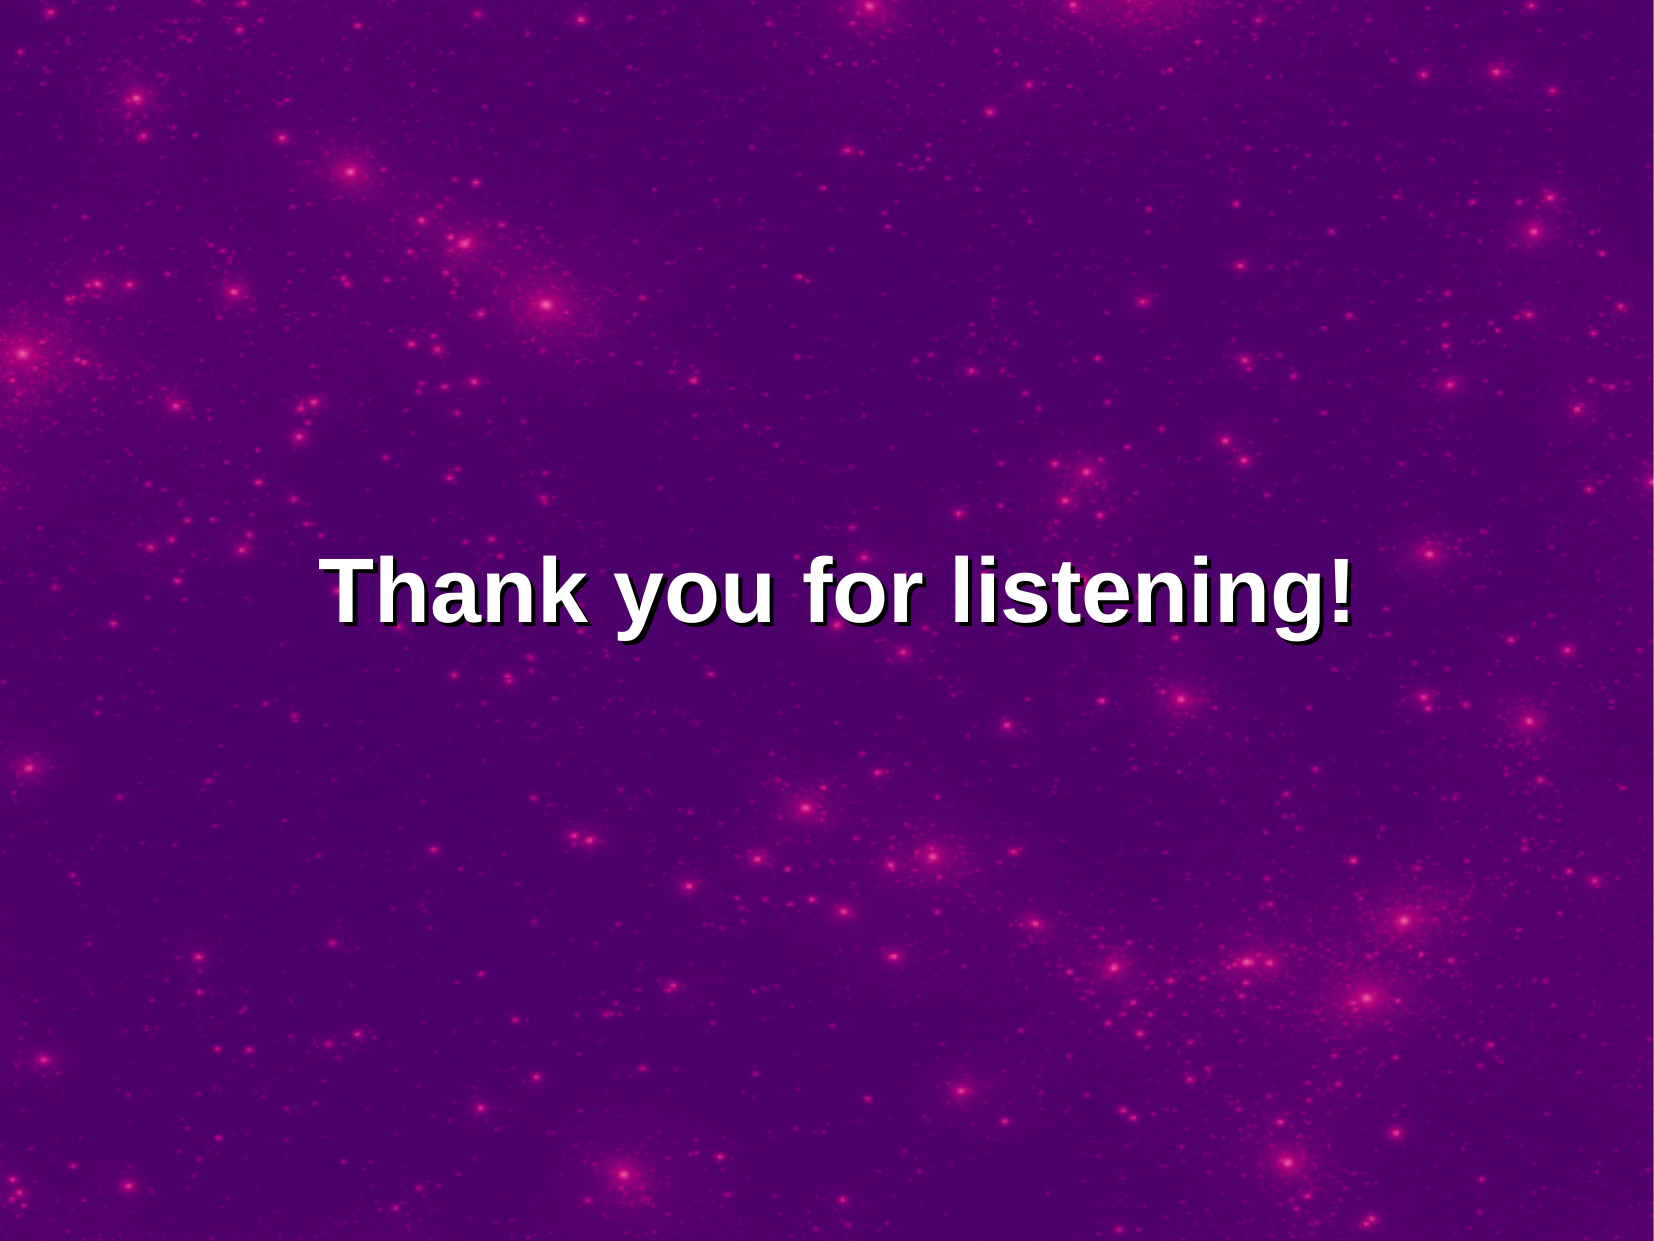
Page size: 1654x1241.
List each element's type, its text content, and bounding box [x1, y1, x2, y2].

title Thank you for listening! [94, 437, 1583, 745]
picture [0, 0, 1654, 1241]
